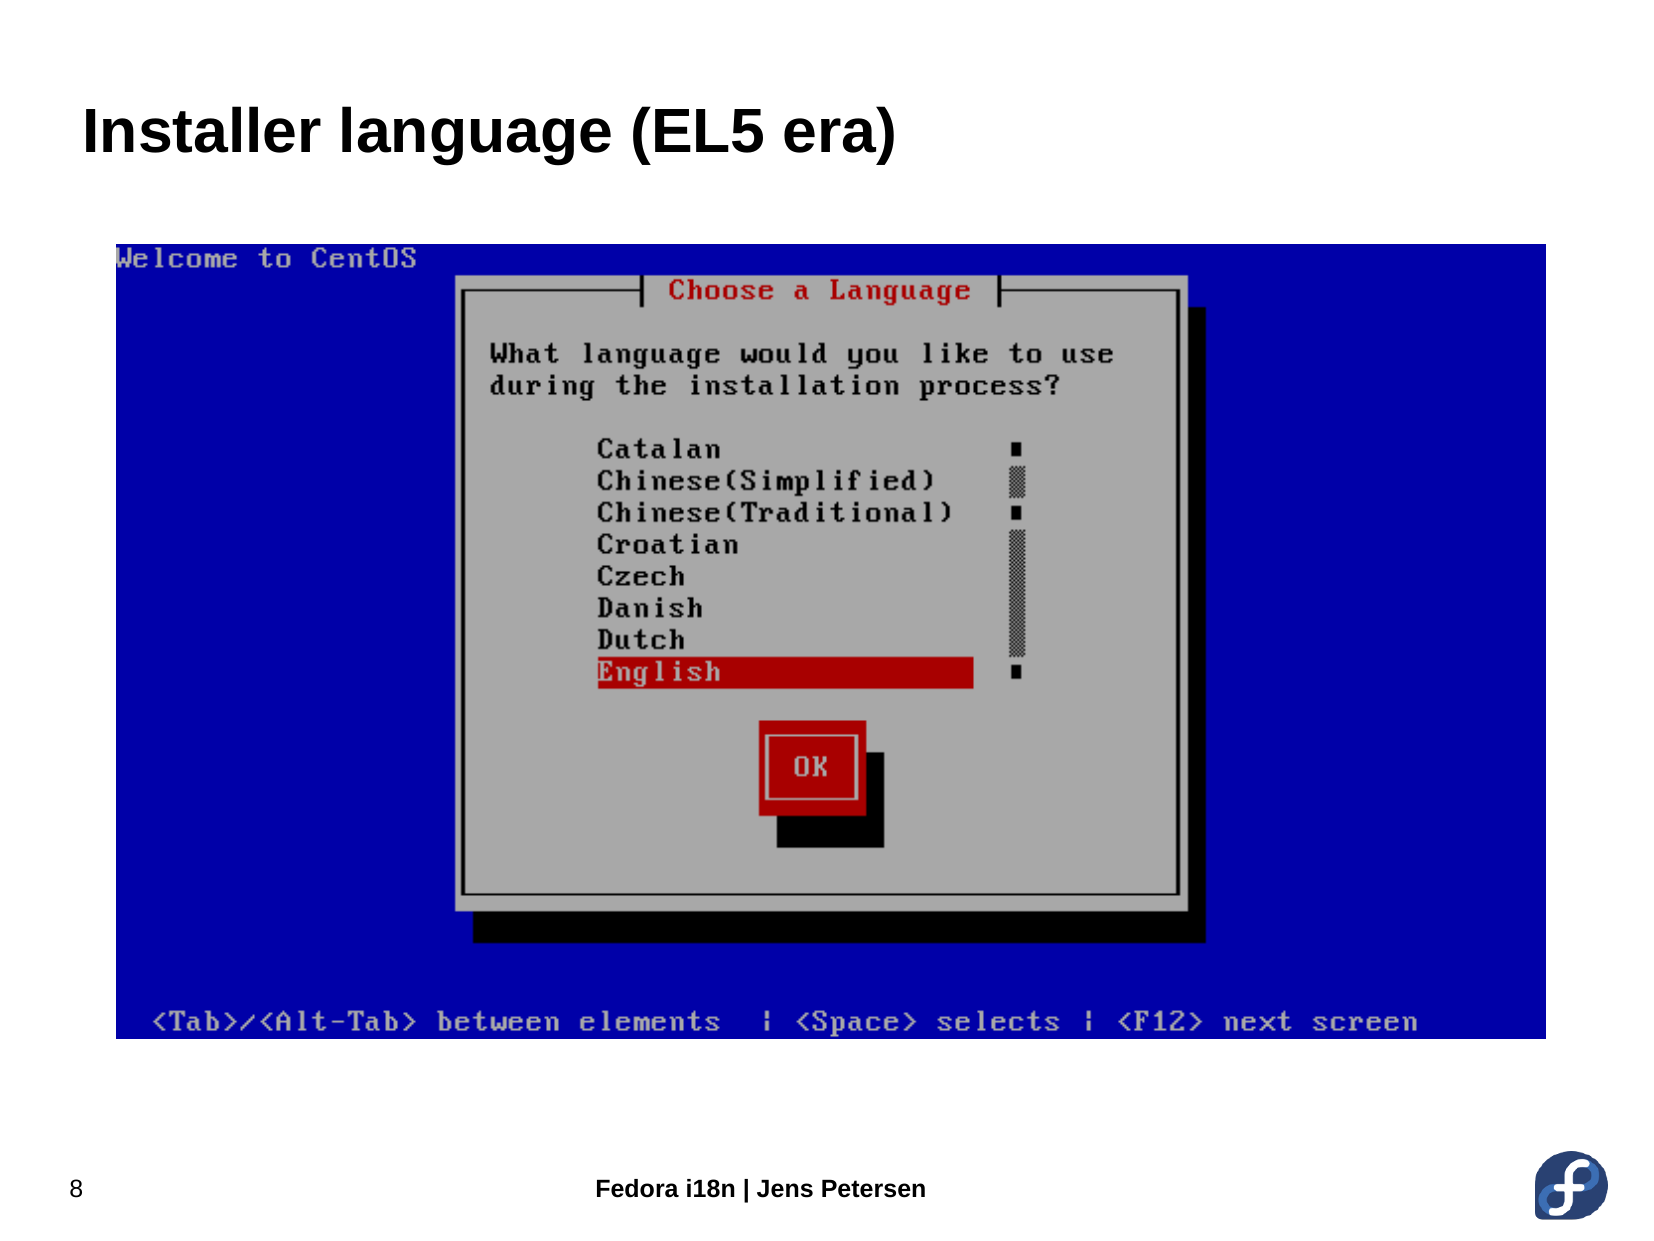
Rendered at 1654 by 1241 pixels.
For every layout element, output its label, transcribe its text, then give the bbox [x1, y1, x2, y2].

picture [1529, 1146, 1613, 1224]
title Installer language (EL5 era) [82, 37, 1571, 226]
picture [116, 244, 1546, 1039]
